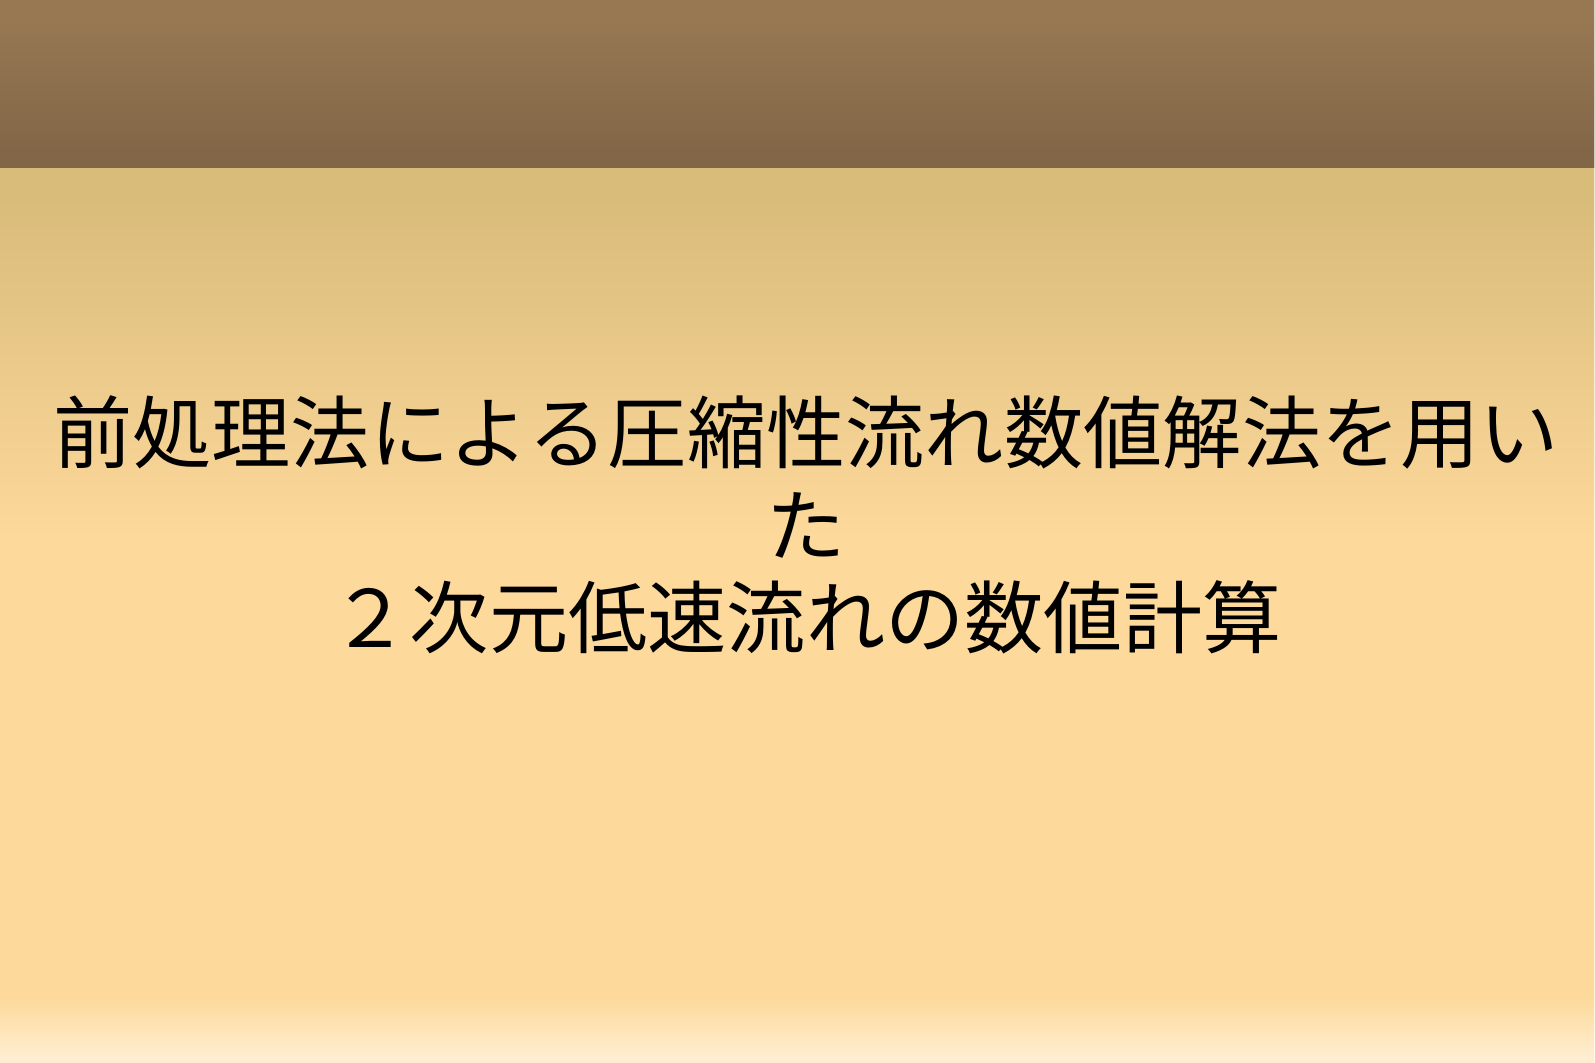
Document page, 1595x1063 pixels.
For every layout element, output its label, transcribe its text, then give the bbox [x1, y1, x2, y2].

subtitle 前処理法による圧縮性流れ数値解法を用いた ２次元低速流れの数値計算 [29, 177, 1583, 879]
picture [0, 0, 1595, 1063]
